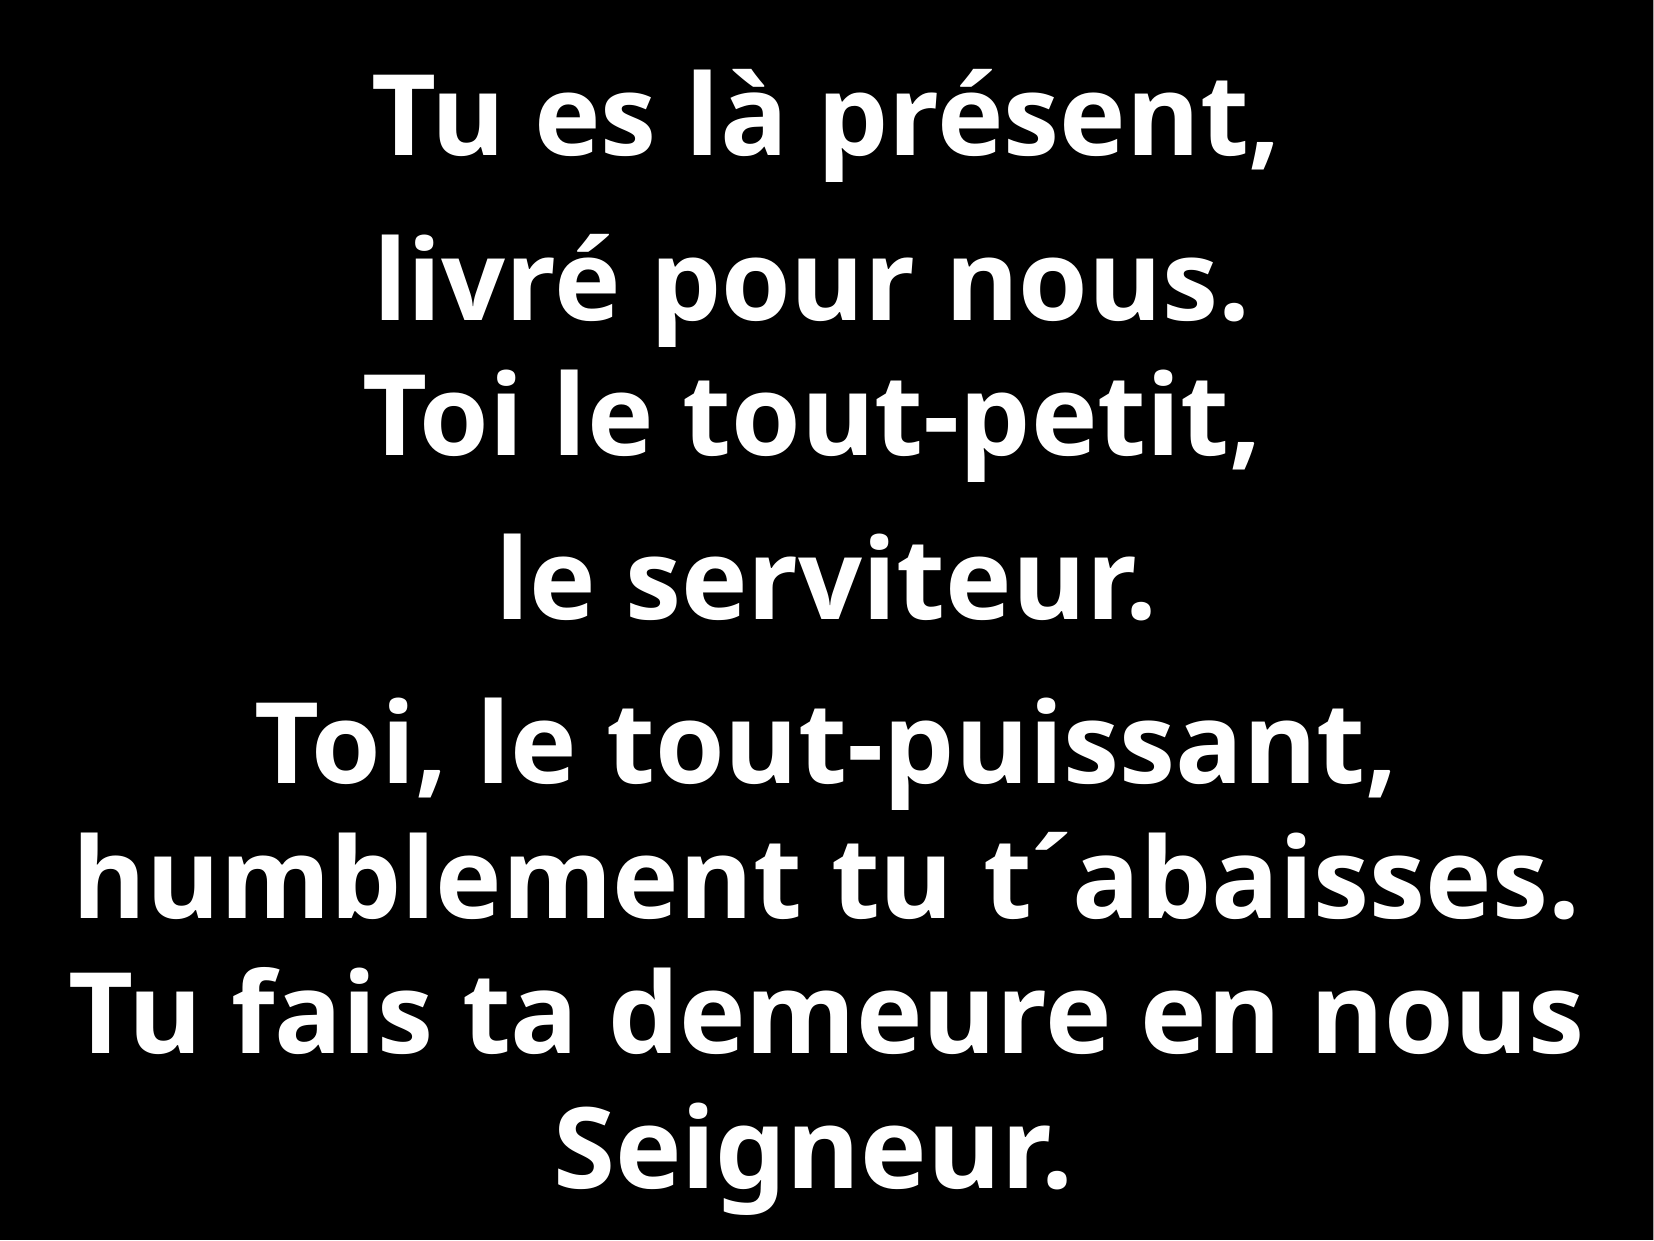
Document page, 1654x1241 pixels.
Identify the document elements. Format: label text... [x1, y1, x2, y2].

list Tu es là présent, livré pour nous. Toi le tout-petit, le serviteur. Toi, le tout-puissant, humblement tu t´abaisses. Tu fais ta demeure en nous Seigneur. [11, 35, 1642, 1071]
